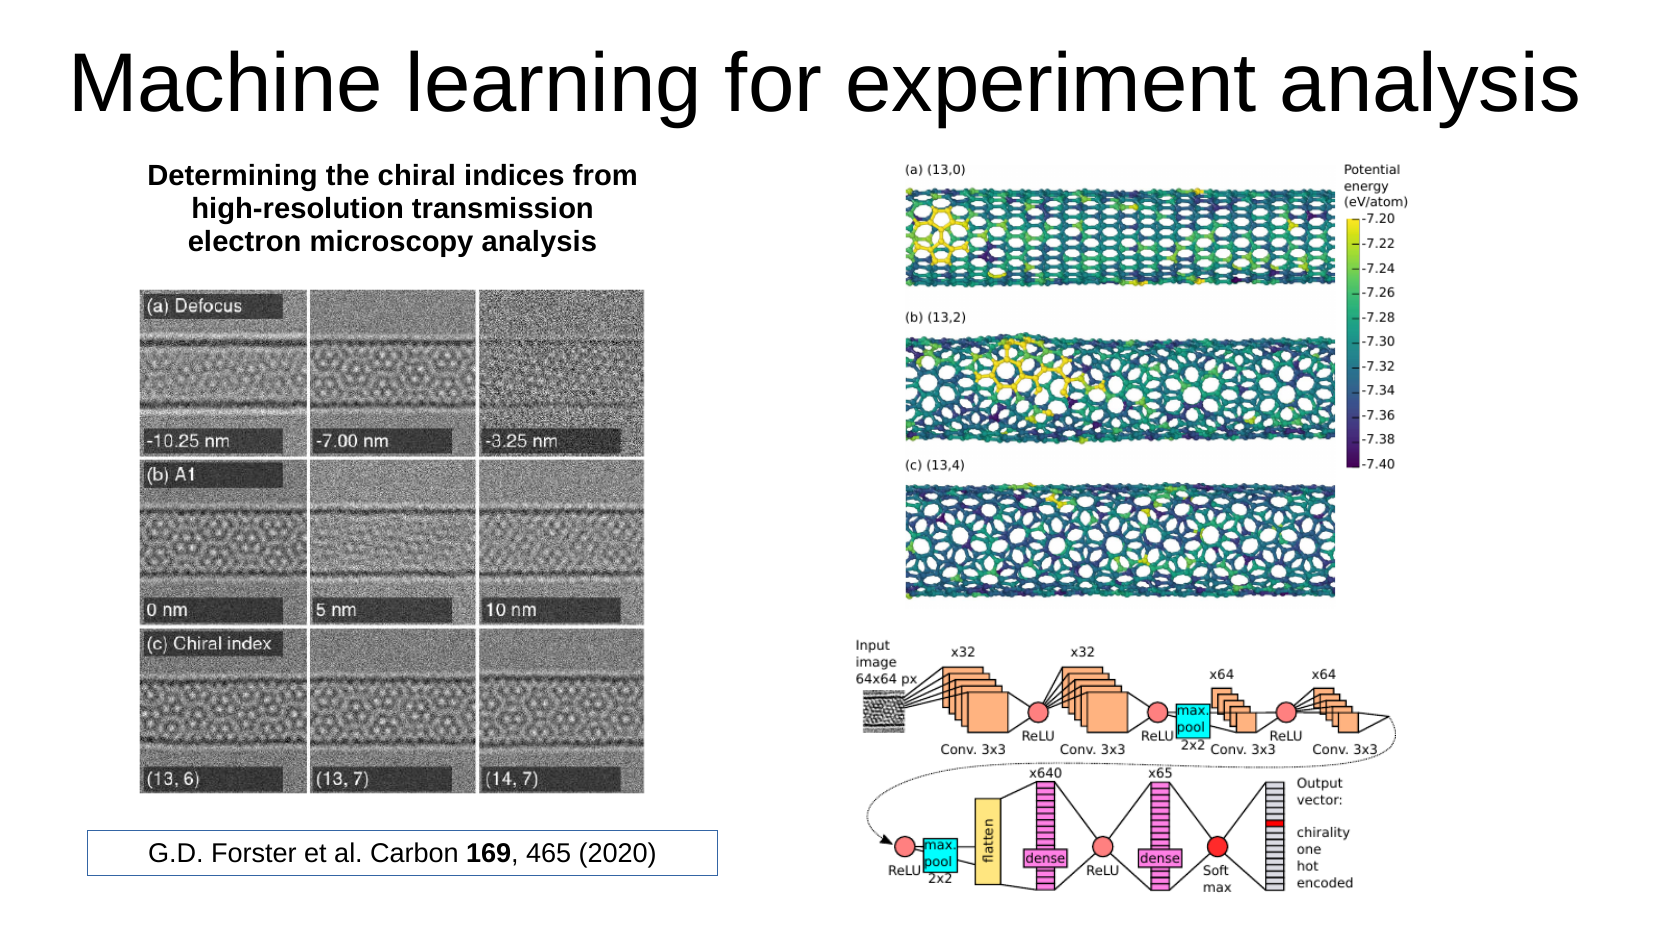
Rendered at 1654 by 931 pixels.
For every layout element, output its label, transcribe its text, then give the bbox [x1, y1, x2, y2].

text_box Determining the chiral indices from high-resolution transmission electron microscopy analysis [122, 151, 663, 272]
picture [885, 149, 1411, 609]
picture [835, 614, 1396, 911]
title Machine learning for experiment analysis [15, 0, 1636, 166]
text_box G.D. Forster et al. Carbon 169, 465 (2020) [87, 830, 718, 876]
picture [122, 272, 661, 811]
